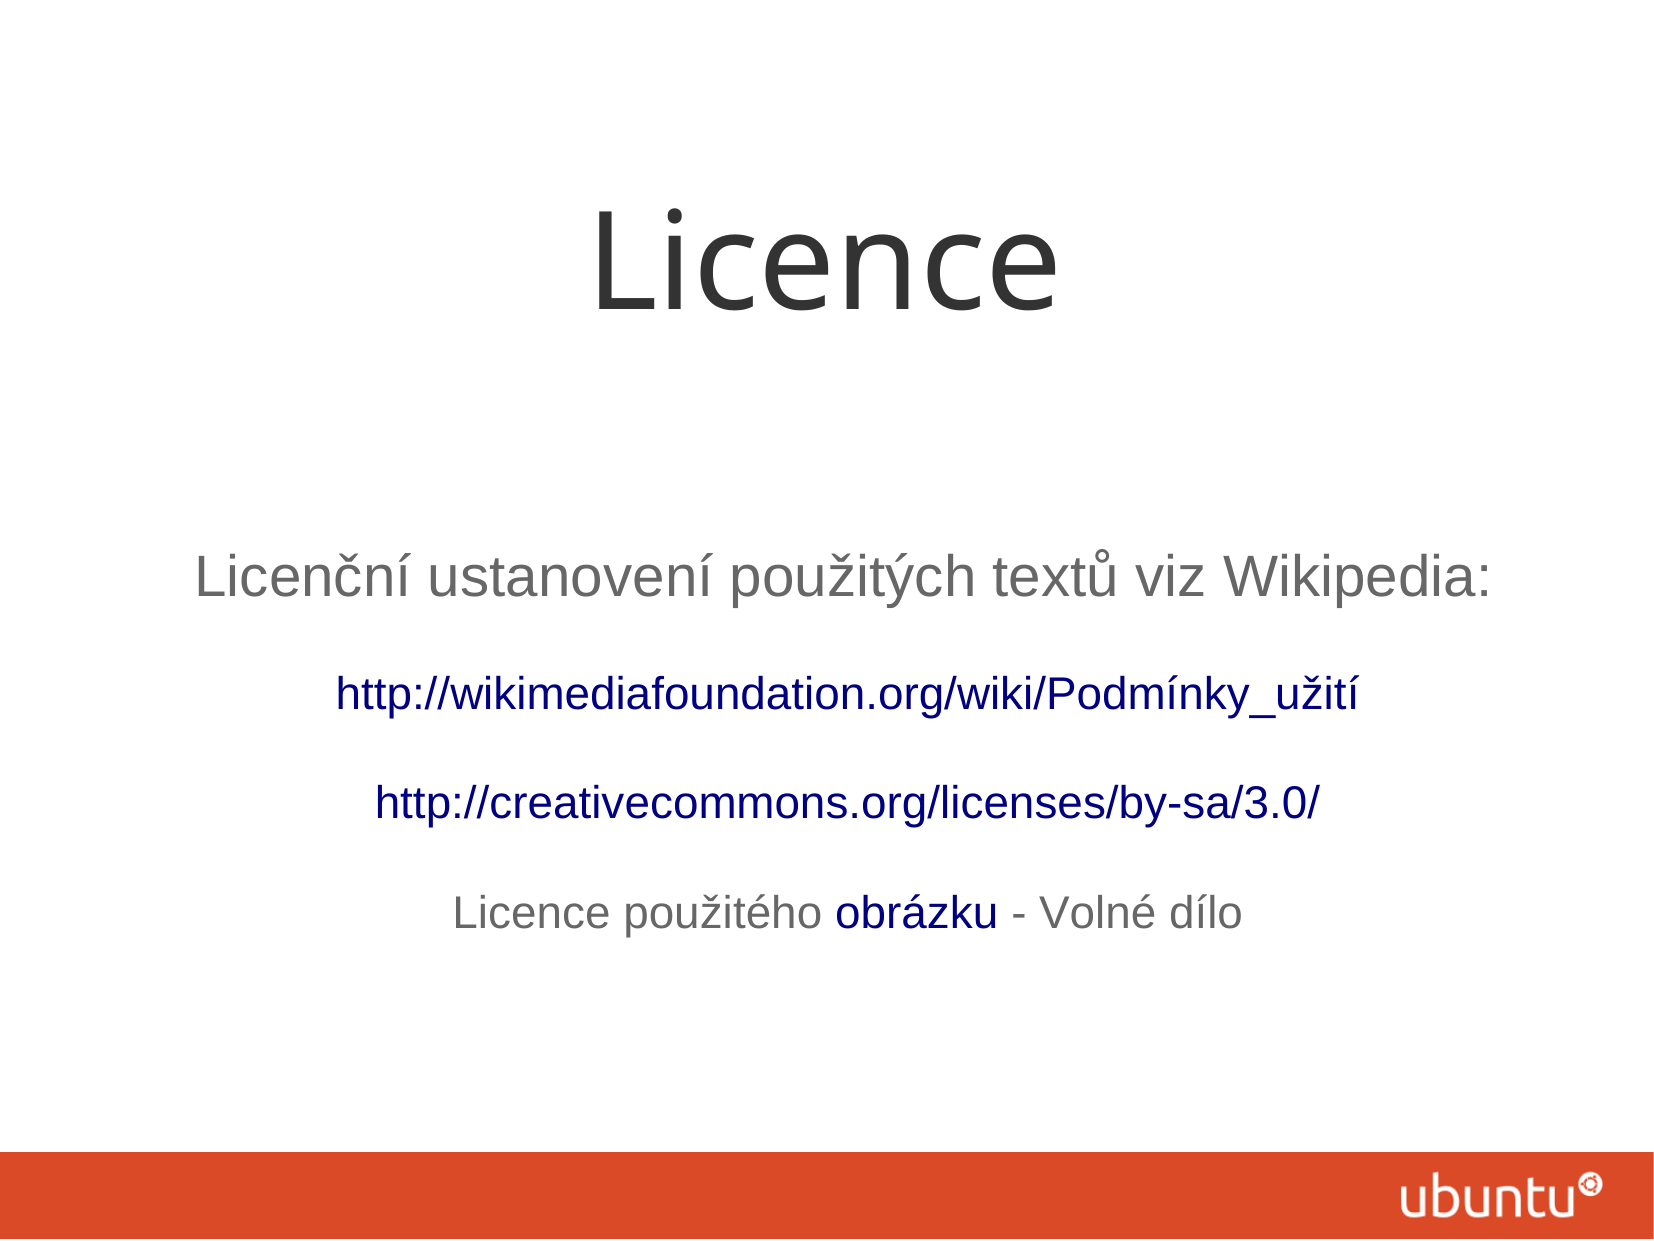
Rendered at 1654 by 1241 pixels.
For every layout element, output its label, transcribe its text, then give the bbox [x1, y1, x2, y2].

subtitle Licenční ustanovení použitých textů viz Wikipedia: http://wikimediafoundation.org/wiki/Podmínky_užití http://creativecommons.org/licenses/by-sa/3.0/ Licence použitého obrázku - Volné dílo [88, 383, 1600, 1093]
title Licence [55, 29, 1595, 502]
picture [0, 1152, 1654, 1239]
